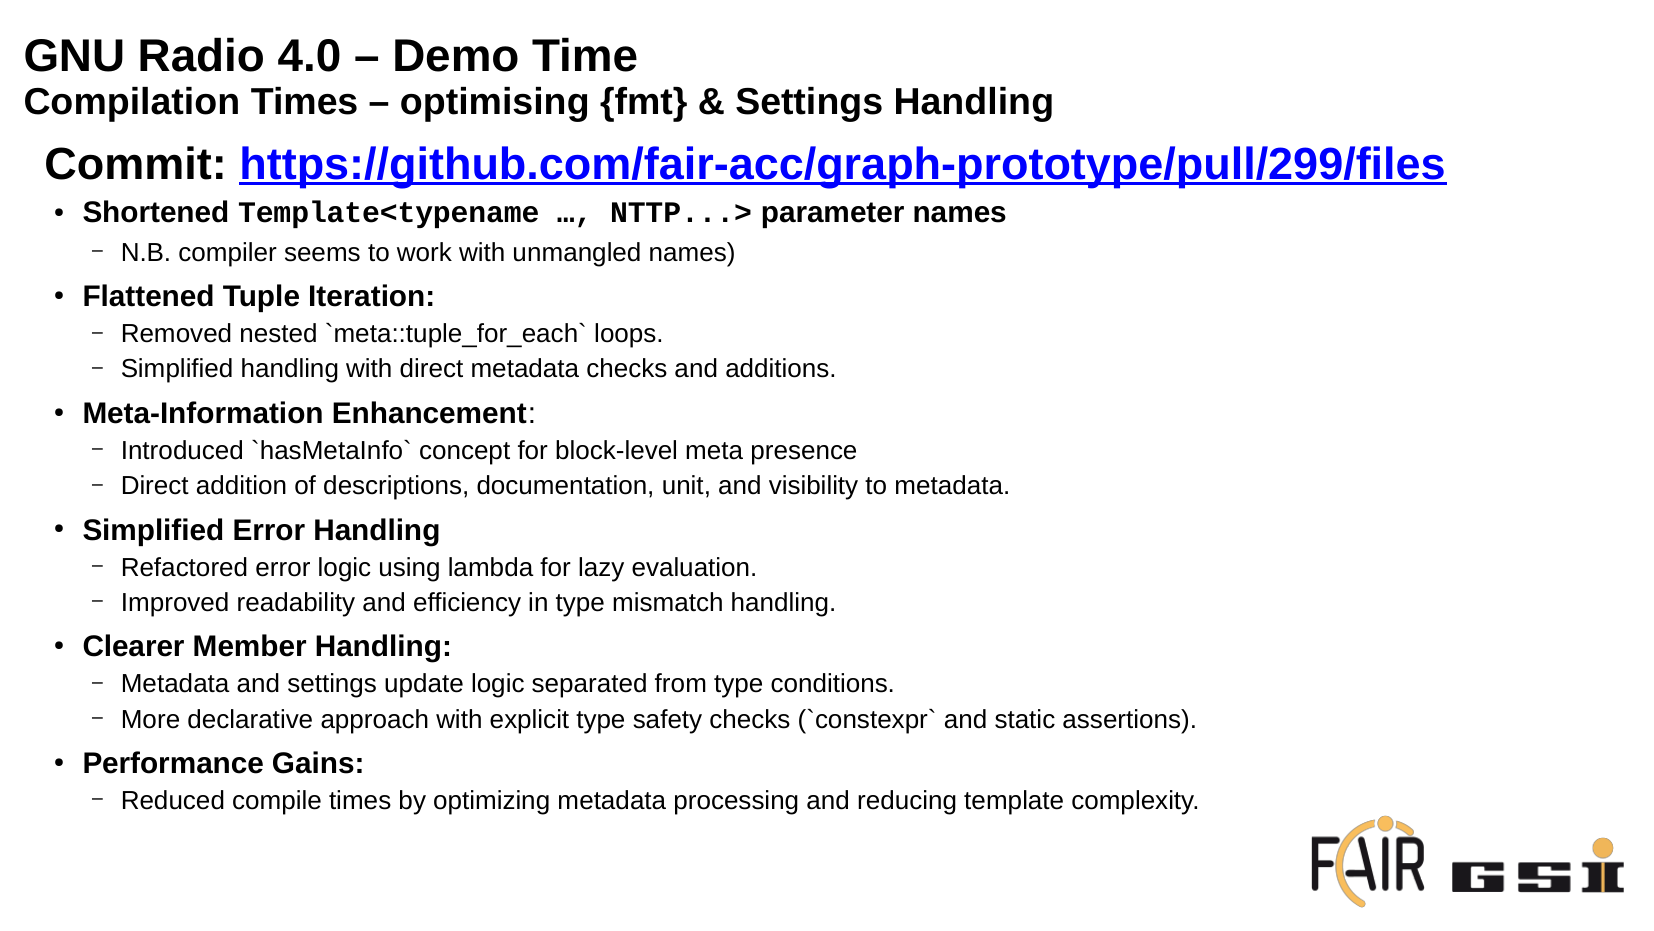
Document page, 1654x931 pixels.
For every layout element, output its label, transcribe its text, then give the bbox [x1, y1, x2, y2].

title GNU Radio 4.0 – Demo Time Compilation Times – optimising {fmt} & Settings Handling [23, 29, 1638, 123]
picture [1311, 827, 1426, 910]
list Commit: https://github.com/fair-acc/graph-prototype/pull/299/files Shortened Template<typename …, NTTP...> parameter names N.B. compiler seems to work with unmangled names) Flattened Tuple Iteration: Removed nested `meta::tuple_for_each` loops. Simplified handling with direct metadata checks and additions. Meta-Information Enhancement: Introduced `hasMetaInfo` concept for block-level meta presence Direct addition of descriptions, documentation, unit, and visibility to metadata. Simplified Error Handling Refactored error logic using lambda for lazy evaluation. Improved readability and efficiency in type mismatch handling. Clearer Member Handling: Metadata and settings update logic separated from type conditions. More declarative approach with explicit type safety checks (`constexpr` and static assertions). Performance Gains: Reduced compile times by optimizing metadata processing and reducing template complexity. [44, 138, 1610, 827]
picture [1451, 836, 1626, 895]
